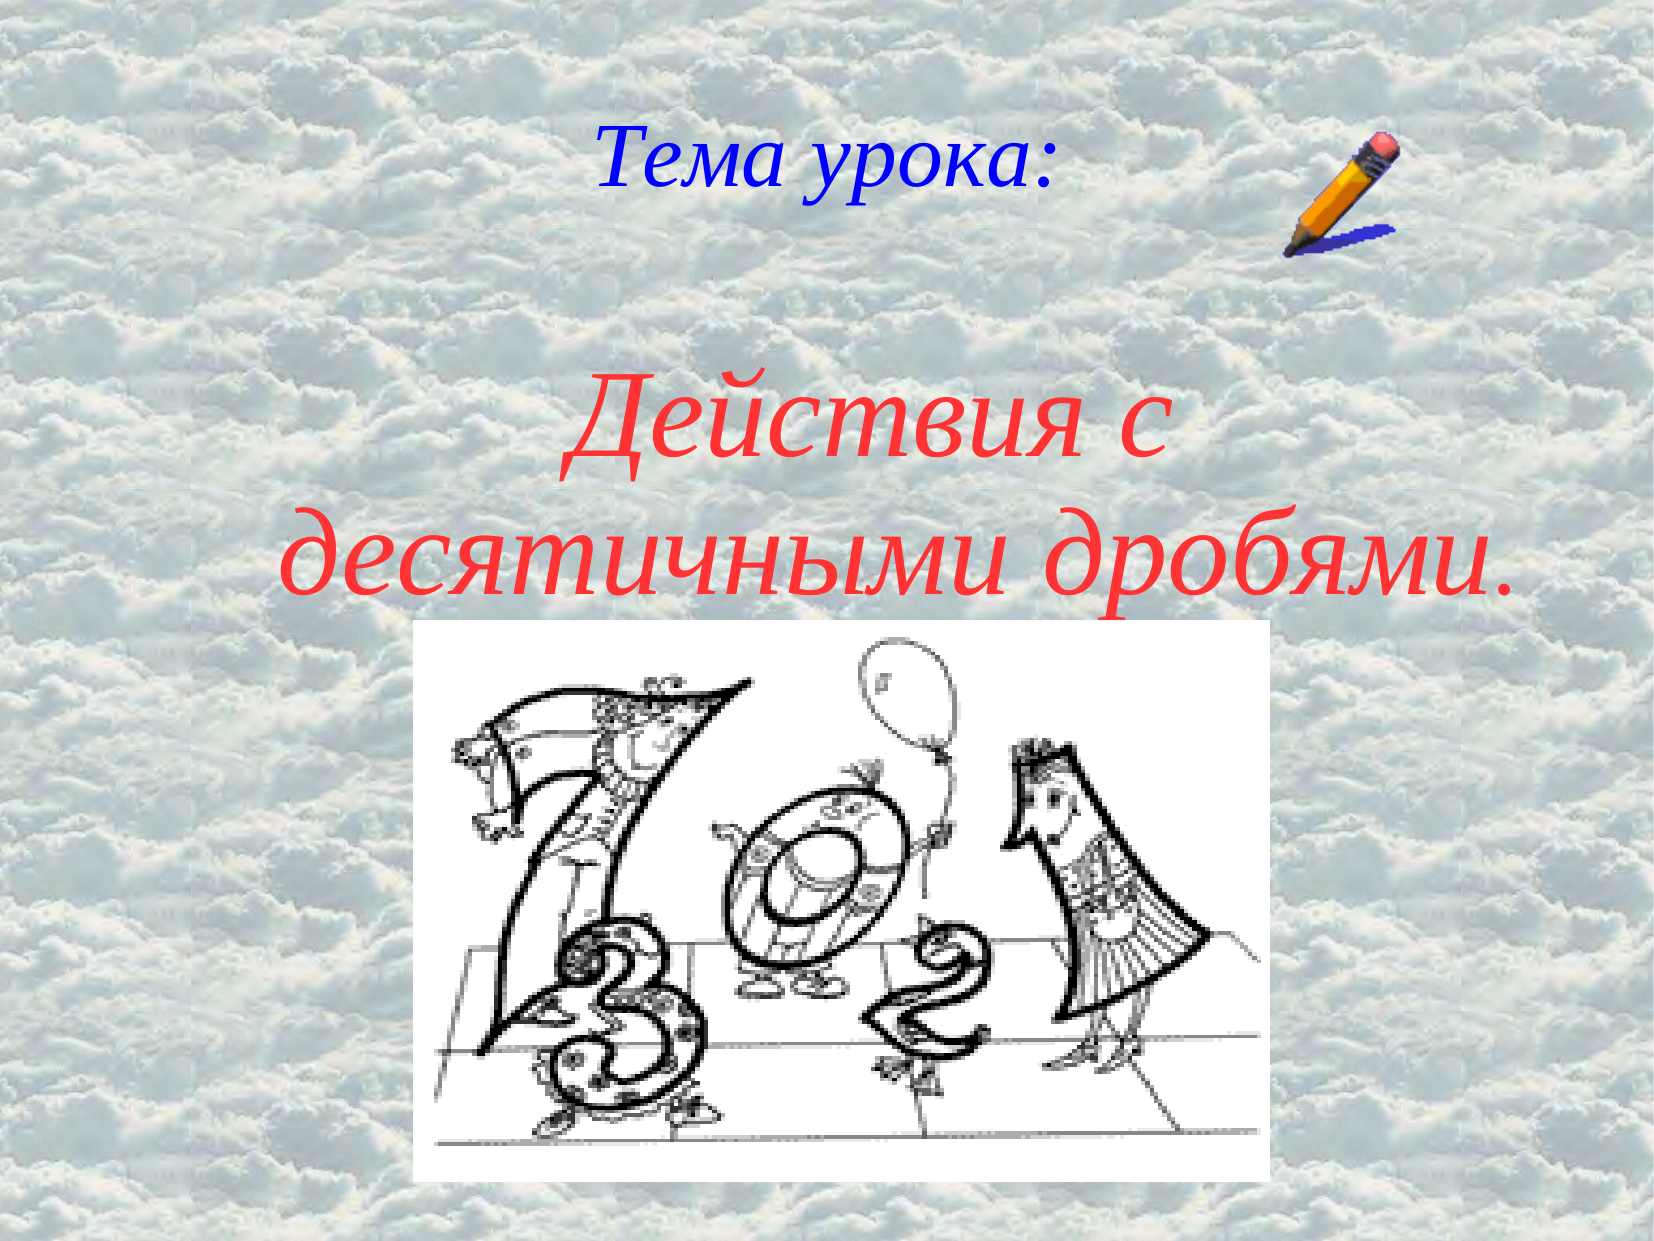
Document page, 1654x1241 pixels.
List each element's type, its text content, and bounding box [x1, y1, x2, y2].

picture [0, 0, 1654, 1241]
title Тема урока: [121, 104, 1534, 308]
list Действия с десятичными дробями. [121, 344, 1534, 1212]
